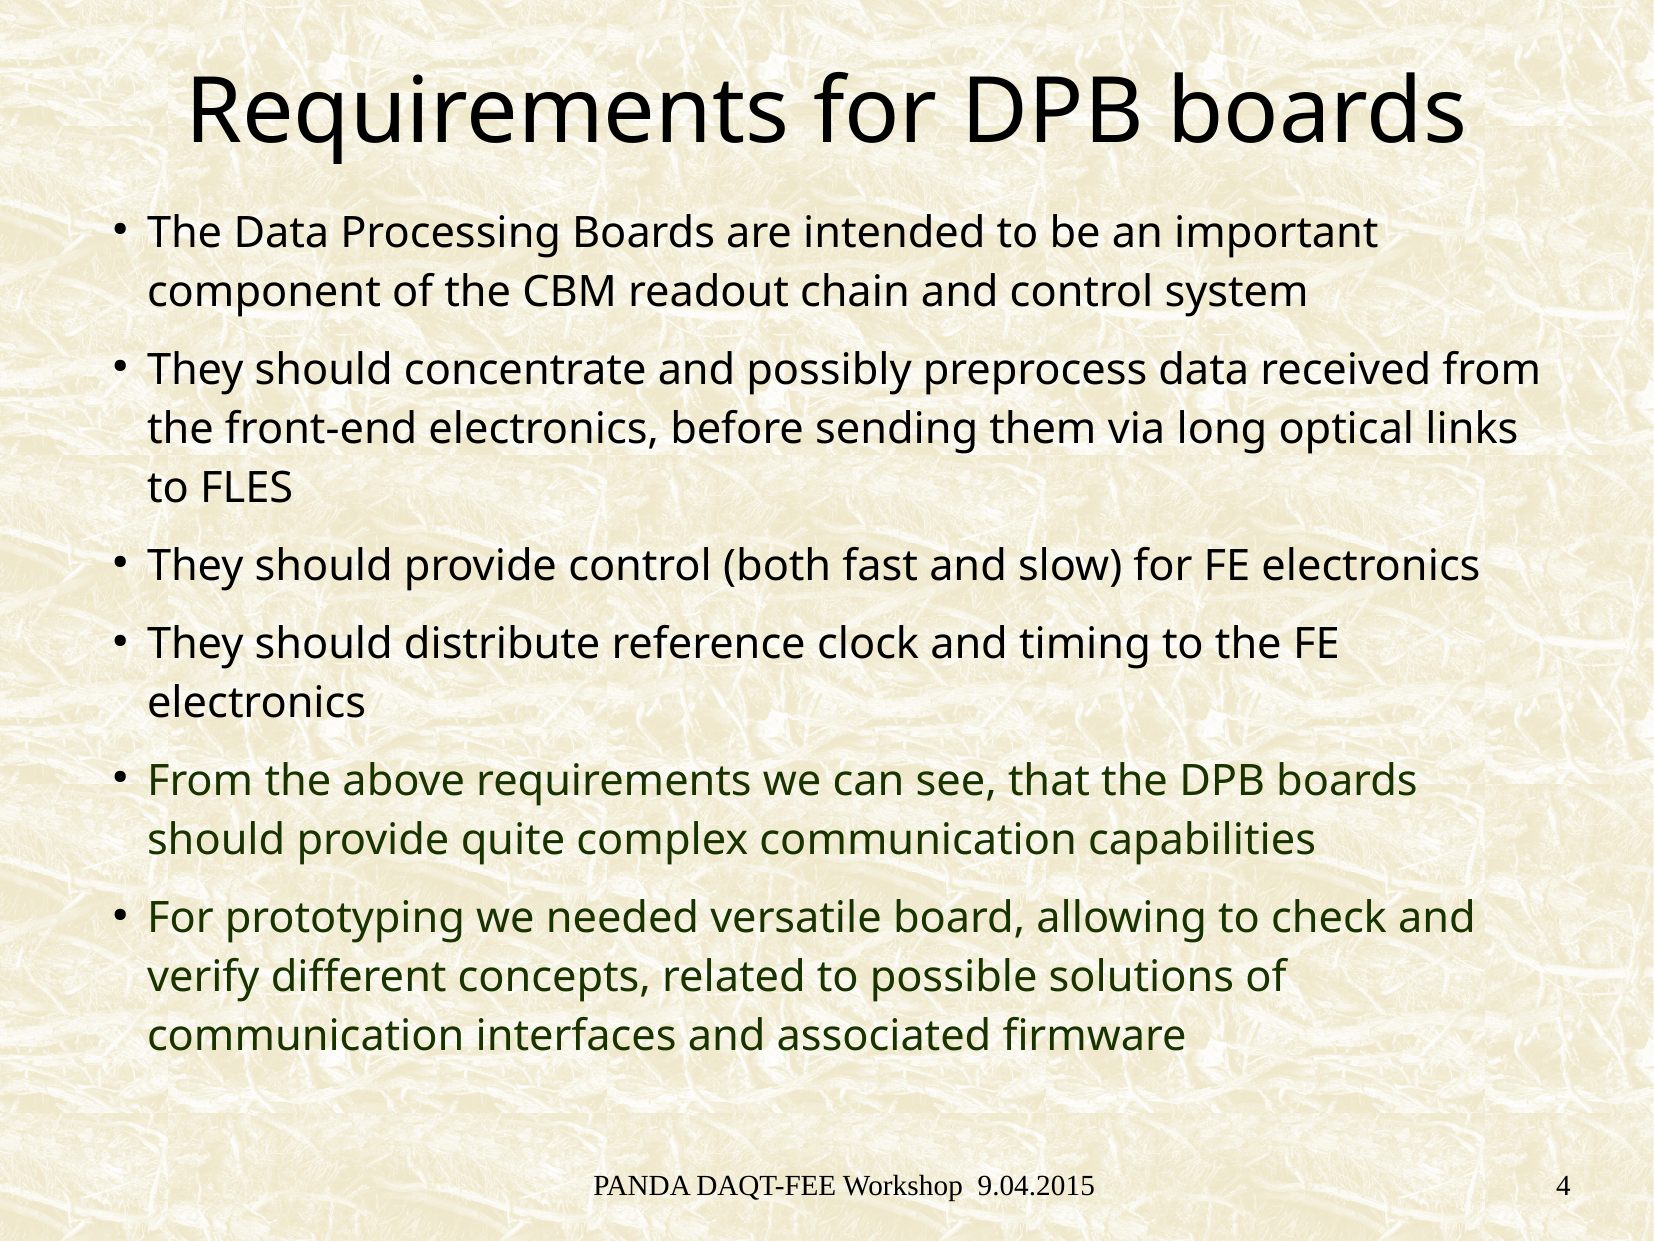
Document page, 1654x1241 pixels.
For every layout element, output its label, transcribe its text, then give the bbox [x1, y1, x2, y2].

picture [0, 0, 1654, 1241]
title Requirements for DPB boards [82, 43, 1571, 172]
list The Data Processing Boards are intended to be an important component of the CBM readout chain and control system They should concentrate and possibly preprocess data received from the front-end electronics, before sending them via long optical links to FLES They should provide control (both fast and slow) for FE electronics They should distribute reference clock and timing to the FE electronics From the above requirements we can see, that the DPB boards should provide quite complex communication capabilities For prototyping we needed versatile board, allowing to check and verify different concepts, related to possible solutions of communication interfaces and associated firmware [101, 200, 1557, 1066]
